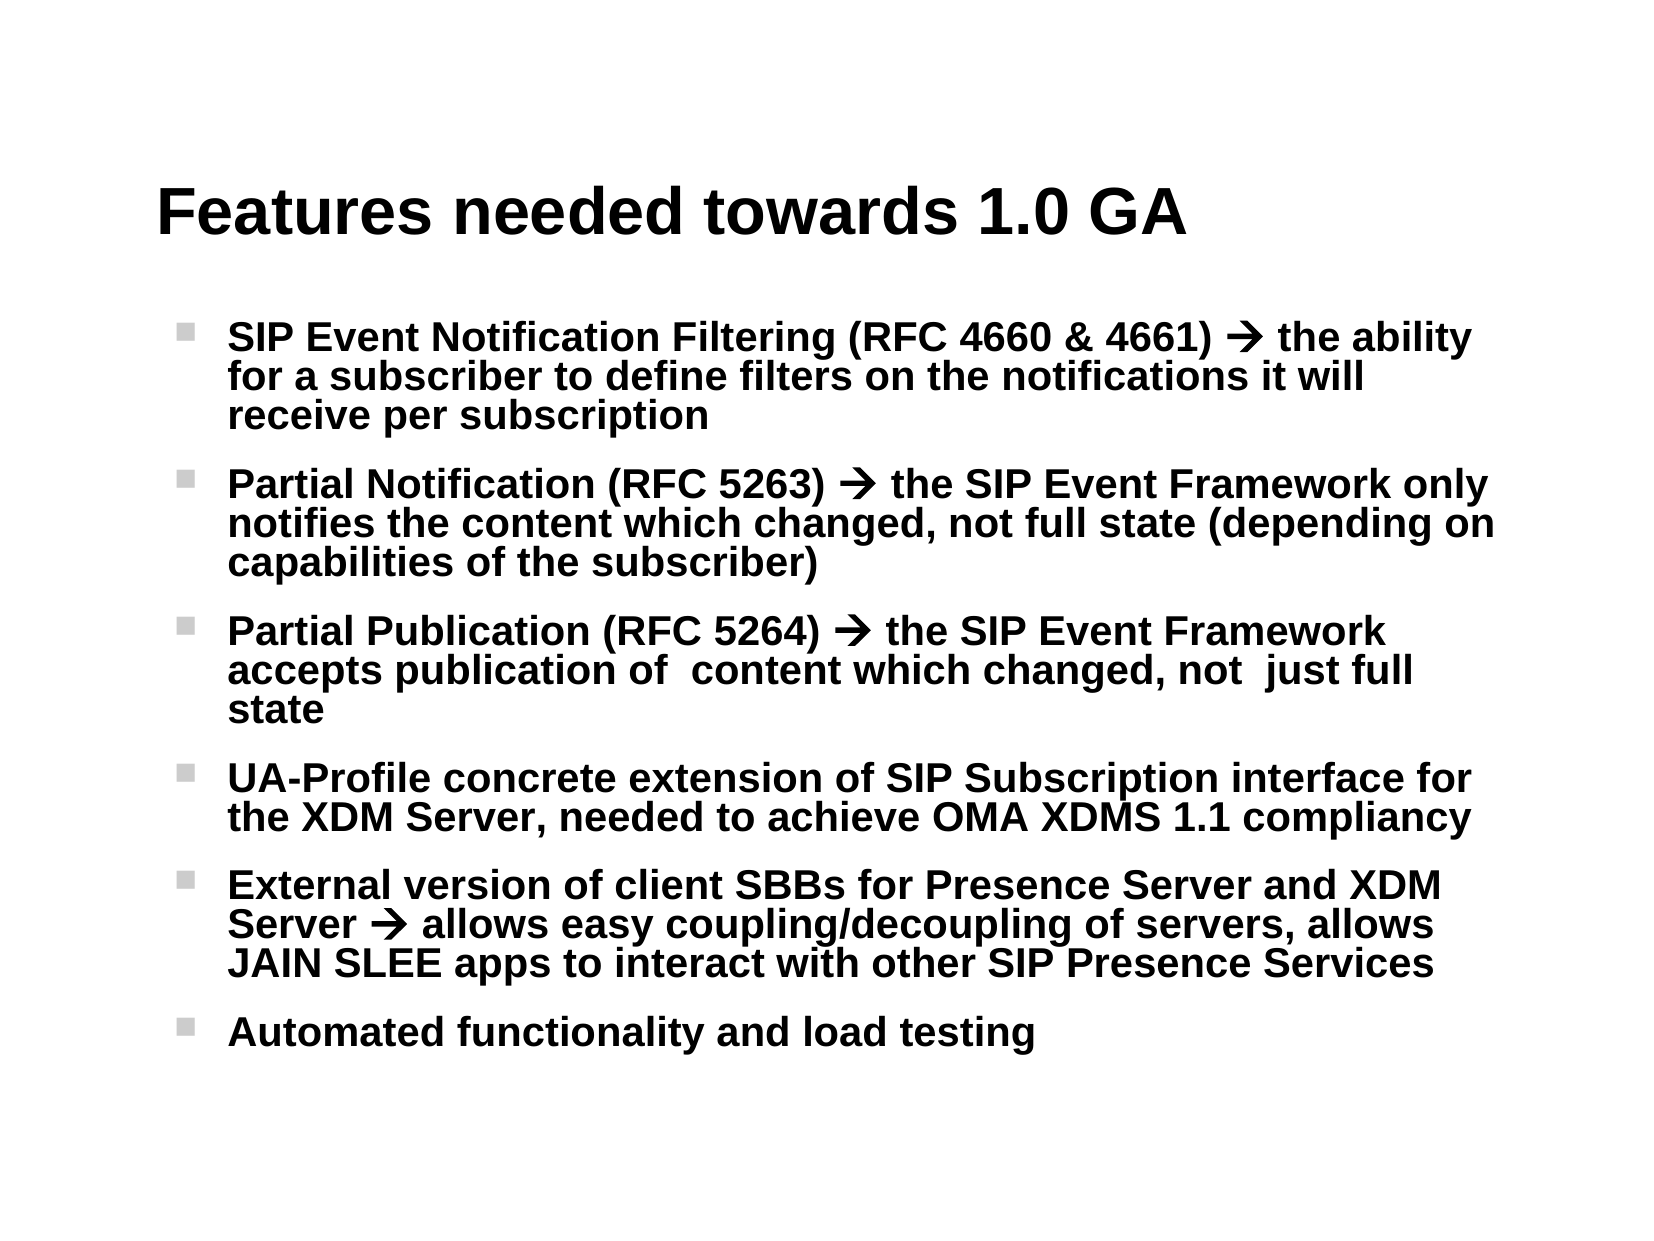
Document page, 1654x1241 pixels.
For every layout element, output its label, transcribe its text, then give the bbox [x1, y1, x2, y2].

title Features needed towards 1.0 GA [156, 170, 1502, 261]
list SIP Event Notification Filtering (RFC 4660 & 4661)  the ability for a subscriber to define filters on the notifications it will receive per subscription Partial Notification (RFC 5263)  the SIP Event Framework only notifies the content which changed, not full state (depending on capabilities of the subscriber) Partial Publication (RFC 5264)  the SIP Event Framework accepts publication of content which changed, not just full state UA-Profile concrete extension of SIP Subscription interface for the XDM Server, needed to achieve OMA XDMS 1.1 compliancy External version of client SBBs for Presence Server and XDM Server  allows easy coupling/decoupling of servers, allows JAIN SLEE apps to interact with other SIP Presence Services Automated functionality and load testing [156, 320, 1502, 1113]
